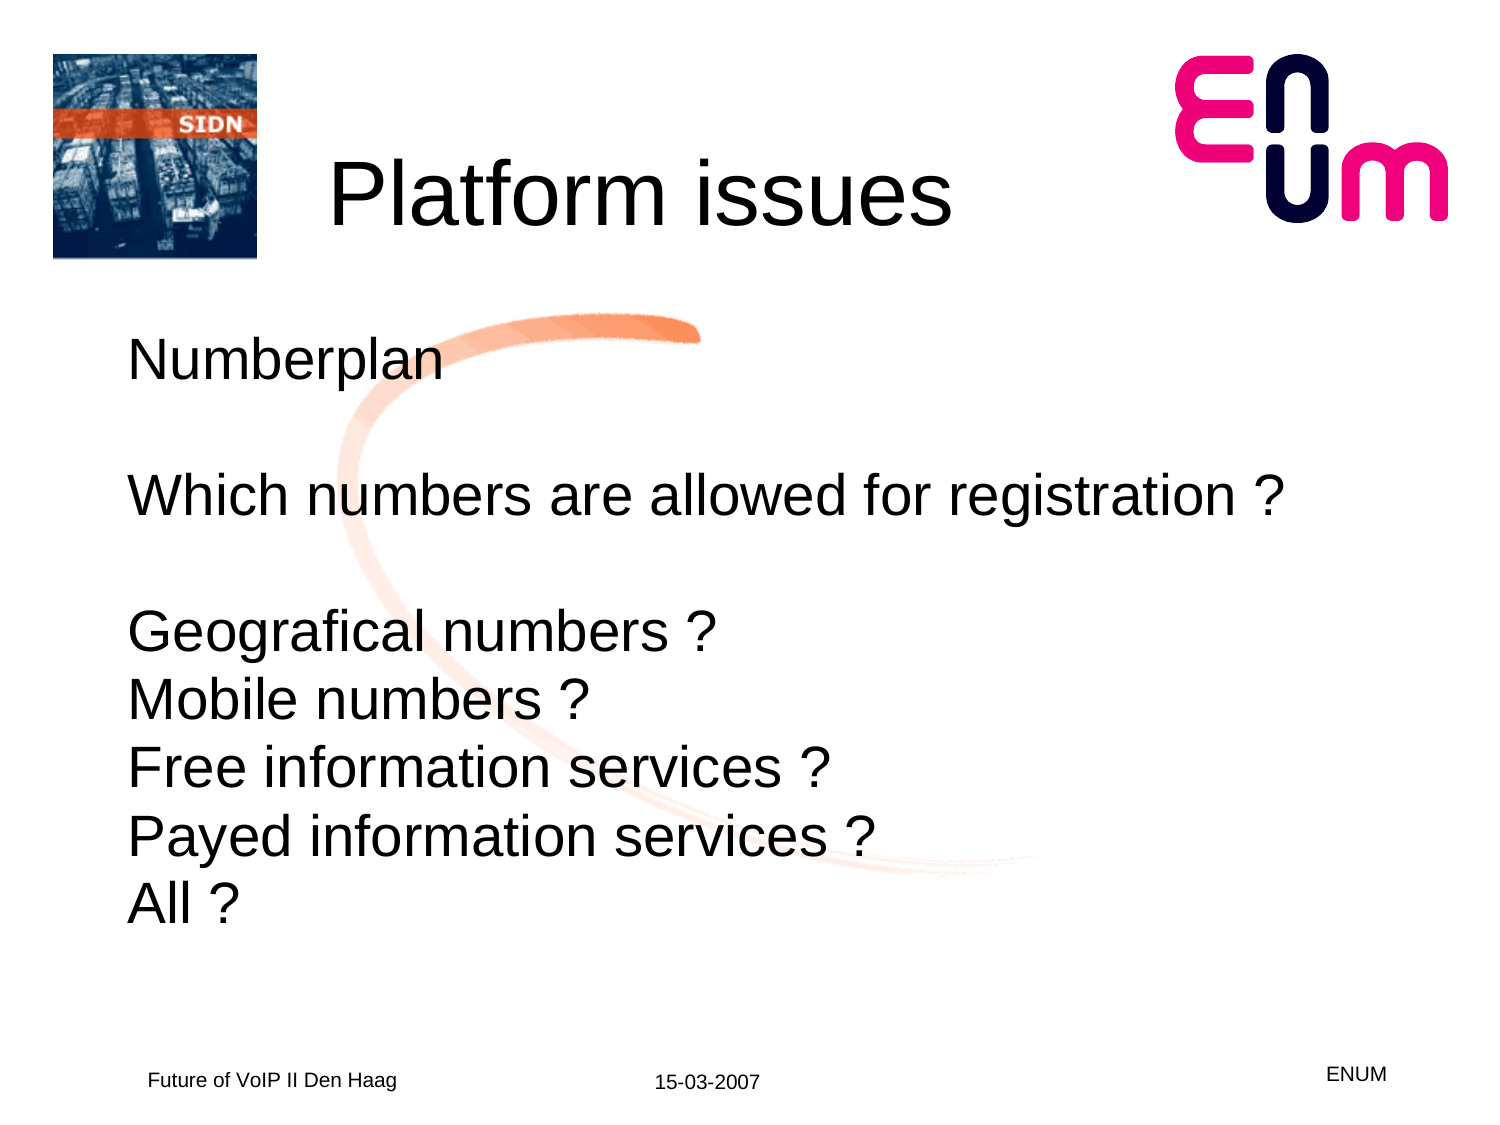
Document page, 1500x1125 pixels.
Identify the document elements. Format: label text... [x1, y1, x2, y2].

list Numberplan Which numbers are allowed for registration ? Geografical numbers ? Mobile numbers ? Free information services ? Payed information services ? All ? [112, 324, 1382, 1057]
picture [53, 0, 1448, 324]
picture [112, 1057, 1371, 1120]
title Platform issues [312, 99, 1382, 288]
